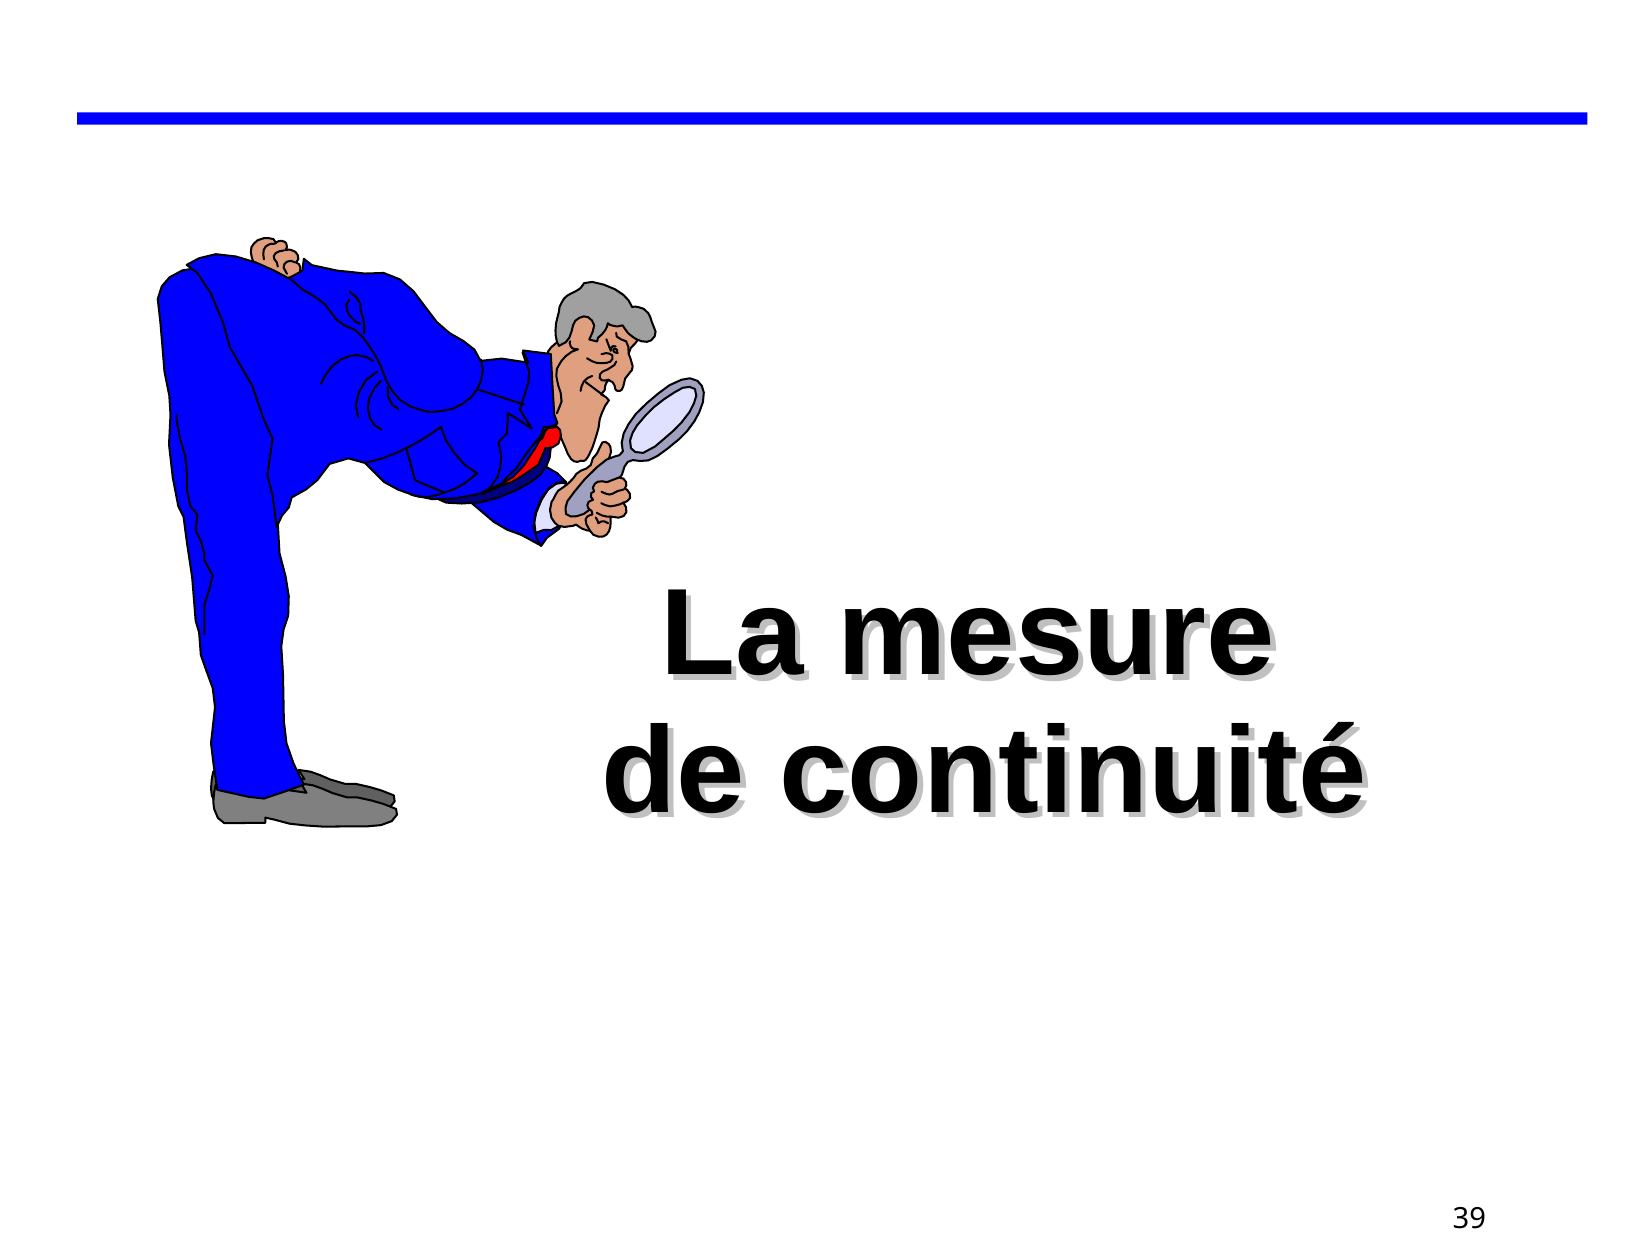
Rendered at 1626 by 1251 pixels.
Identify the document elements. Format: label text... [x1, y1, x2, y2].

text_box La mesure de continuité [551, 555, 1385, 847]
picture [155, 236, 708, 829]
